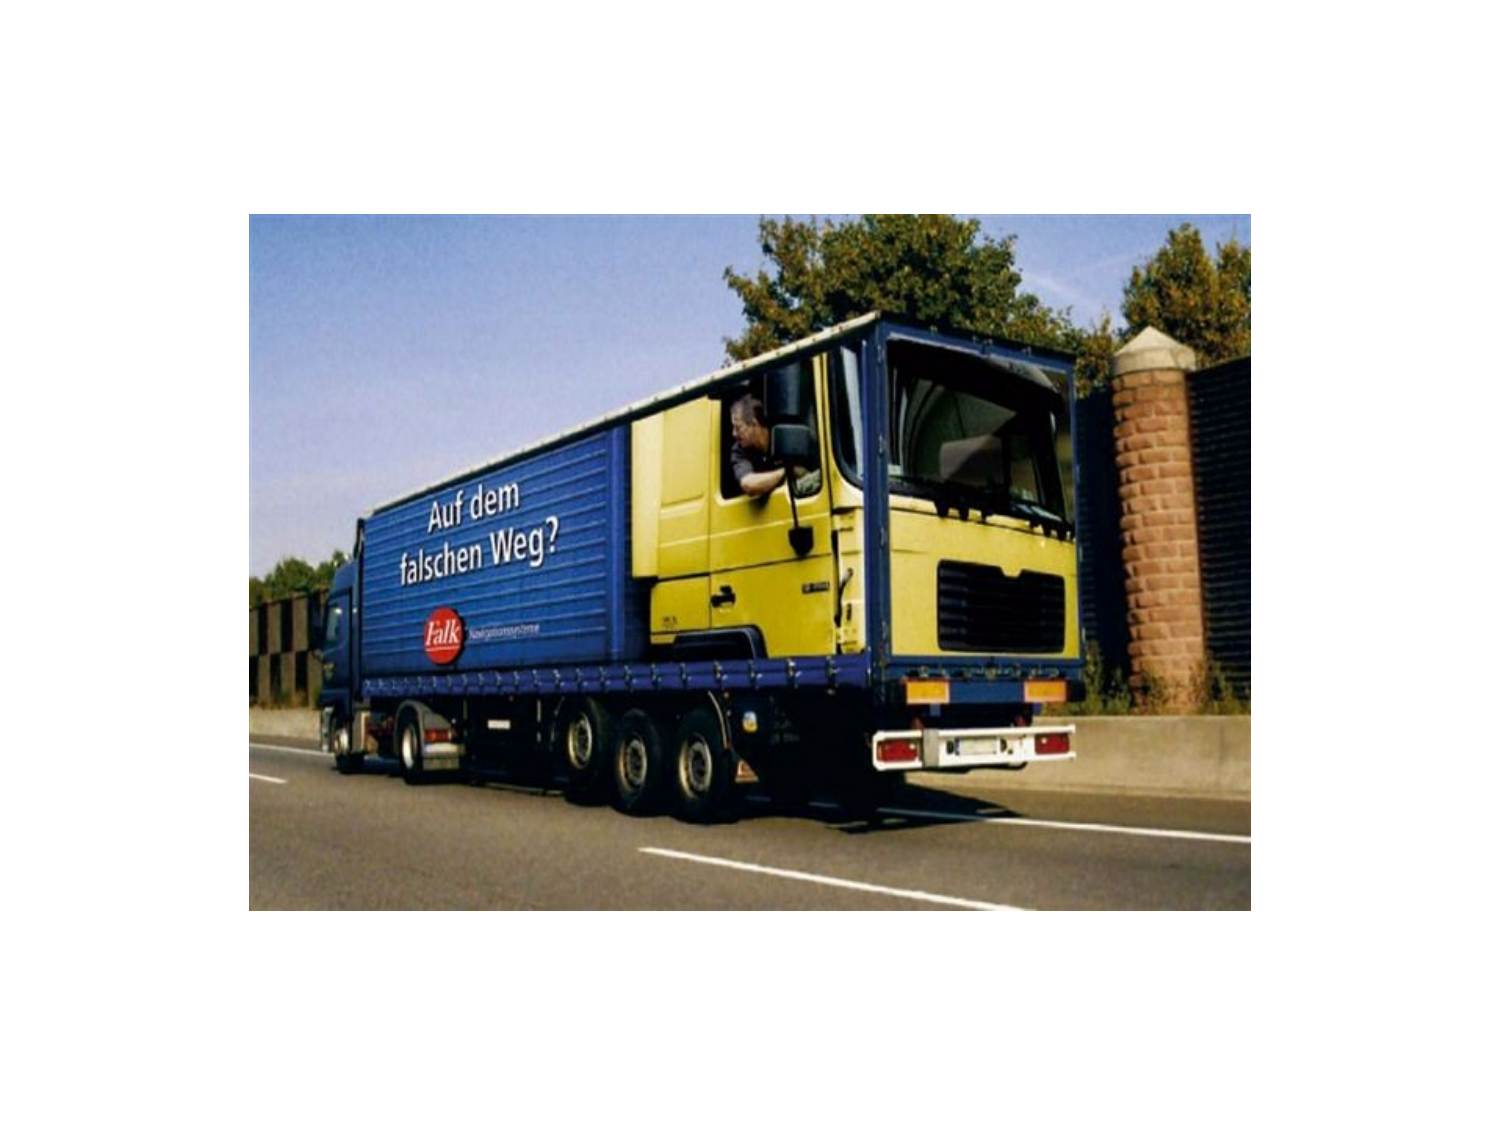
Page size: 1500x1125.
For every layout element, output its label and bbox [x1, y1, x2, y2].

picture [249, 214, 1251, 911]
